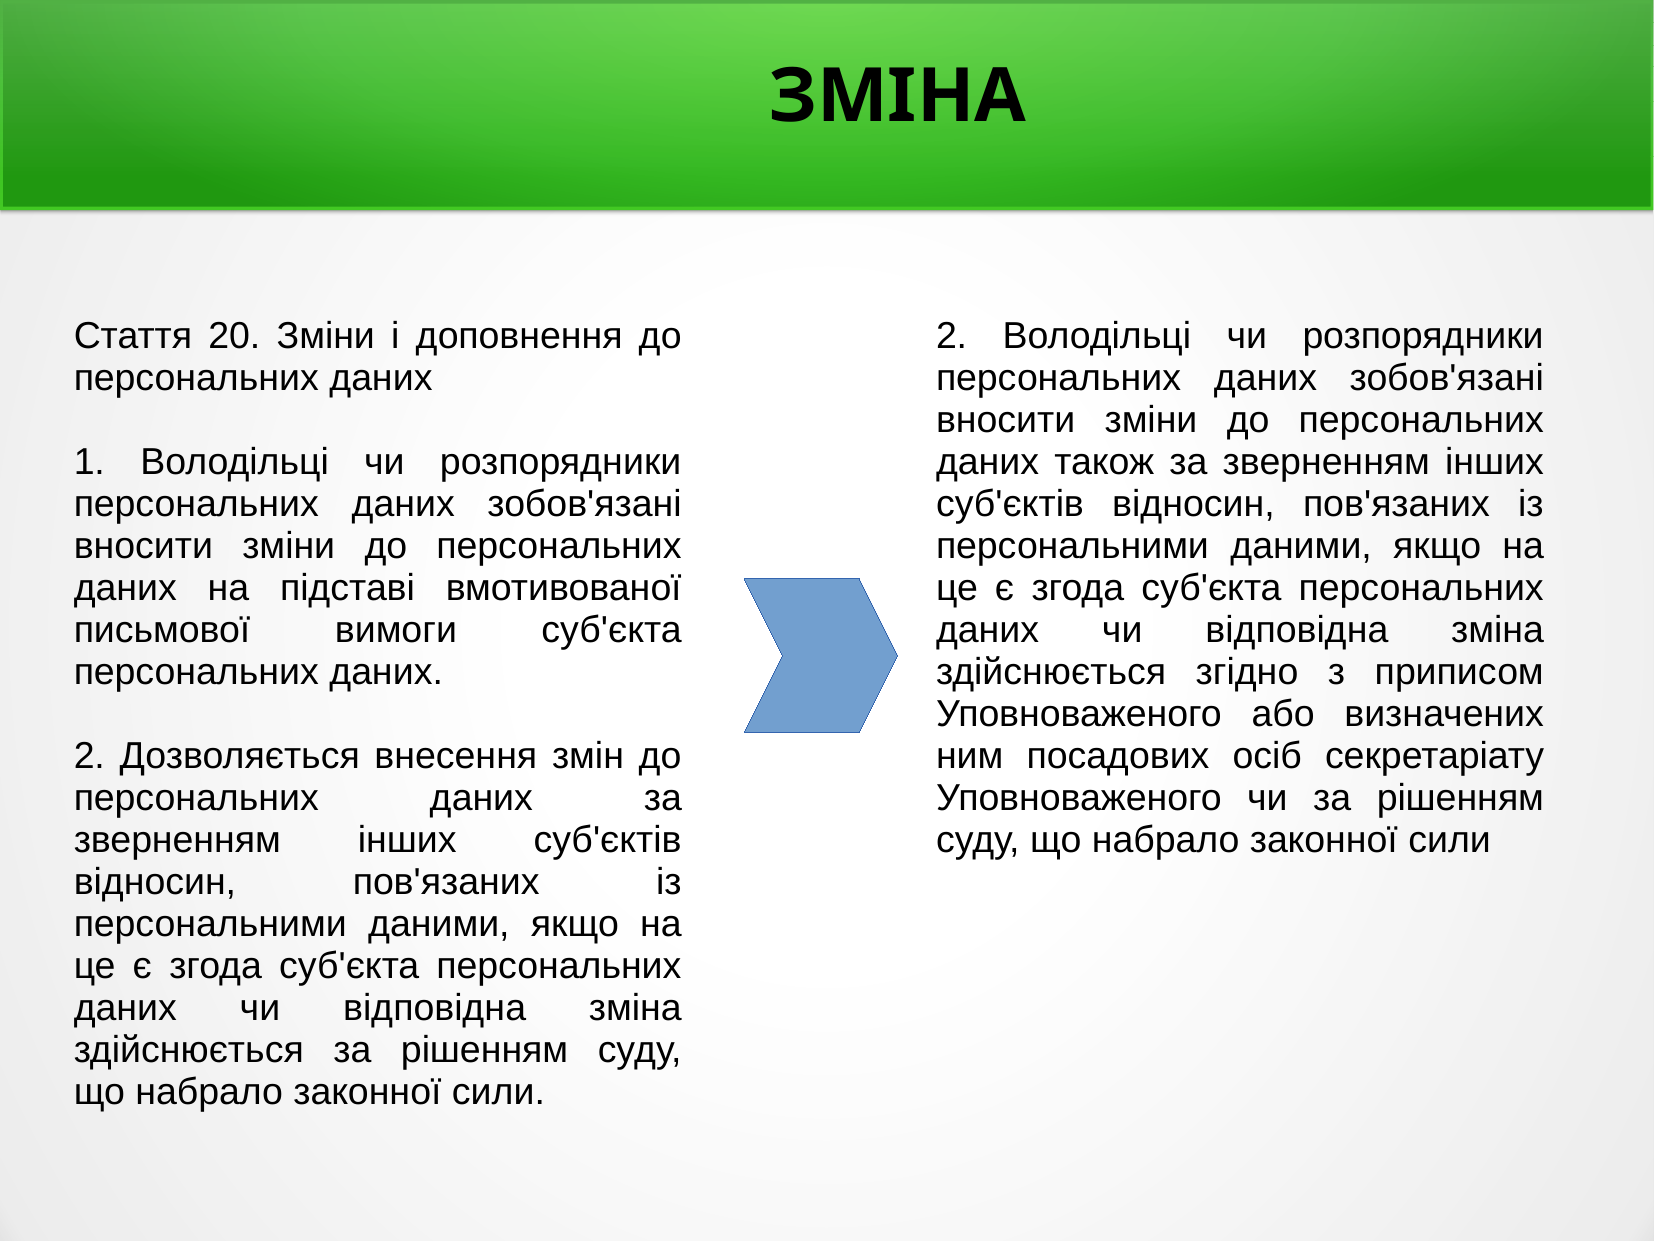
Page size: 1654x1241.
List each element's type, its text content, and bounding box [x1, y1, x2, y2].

text_box ЗМІНА [602, 35, 1193, 150]
text_box 2. Володільці чи розпорядники персональних даних зобов'язані вносити зміни до персональних даних також за зверненням інших суб'єктів відносин, пов'язаних із персональними даними, якщо на це є згода суб'єкта персональних даних чи відповідна зміна здійснюється згідно з приписом Уповноваженого або визначених ним посадових осіб секретаріату Уповноваженого чи за рішенням суду, що набрало законної сили [921, 307, 1560, 1075]
text_box Стаття 20. Зміни і доповнення до персональних даних 1. Володільці чи розпорядники персональних даних зобов'язані вносити зміни до персональних даних на підставі вмотивованої письмової вимоги суб'єкта персональних даних. 2. Дозволяється внесення змін до персональних даних за зверненням інших суб'єктів відносин, пов'язаних із персональними даними, якщо на це є згода суб'єкта персональних даних чи відповідна зміна здійснюється за рішенням суду, що набрало законної сили. [59, 307, 697, 1120]
text_box [744, 578, 898, 733]
